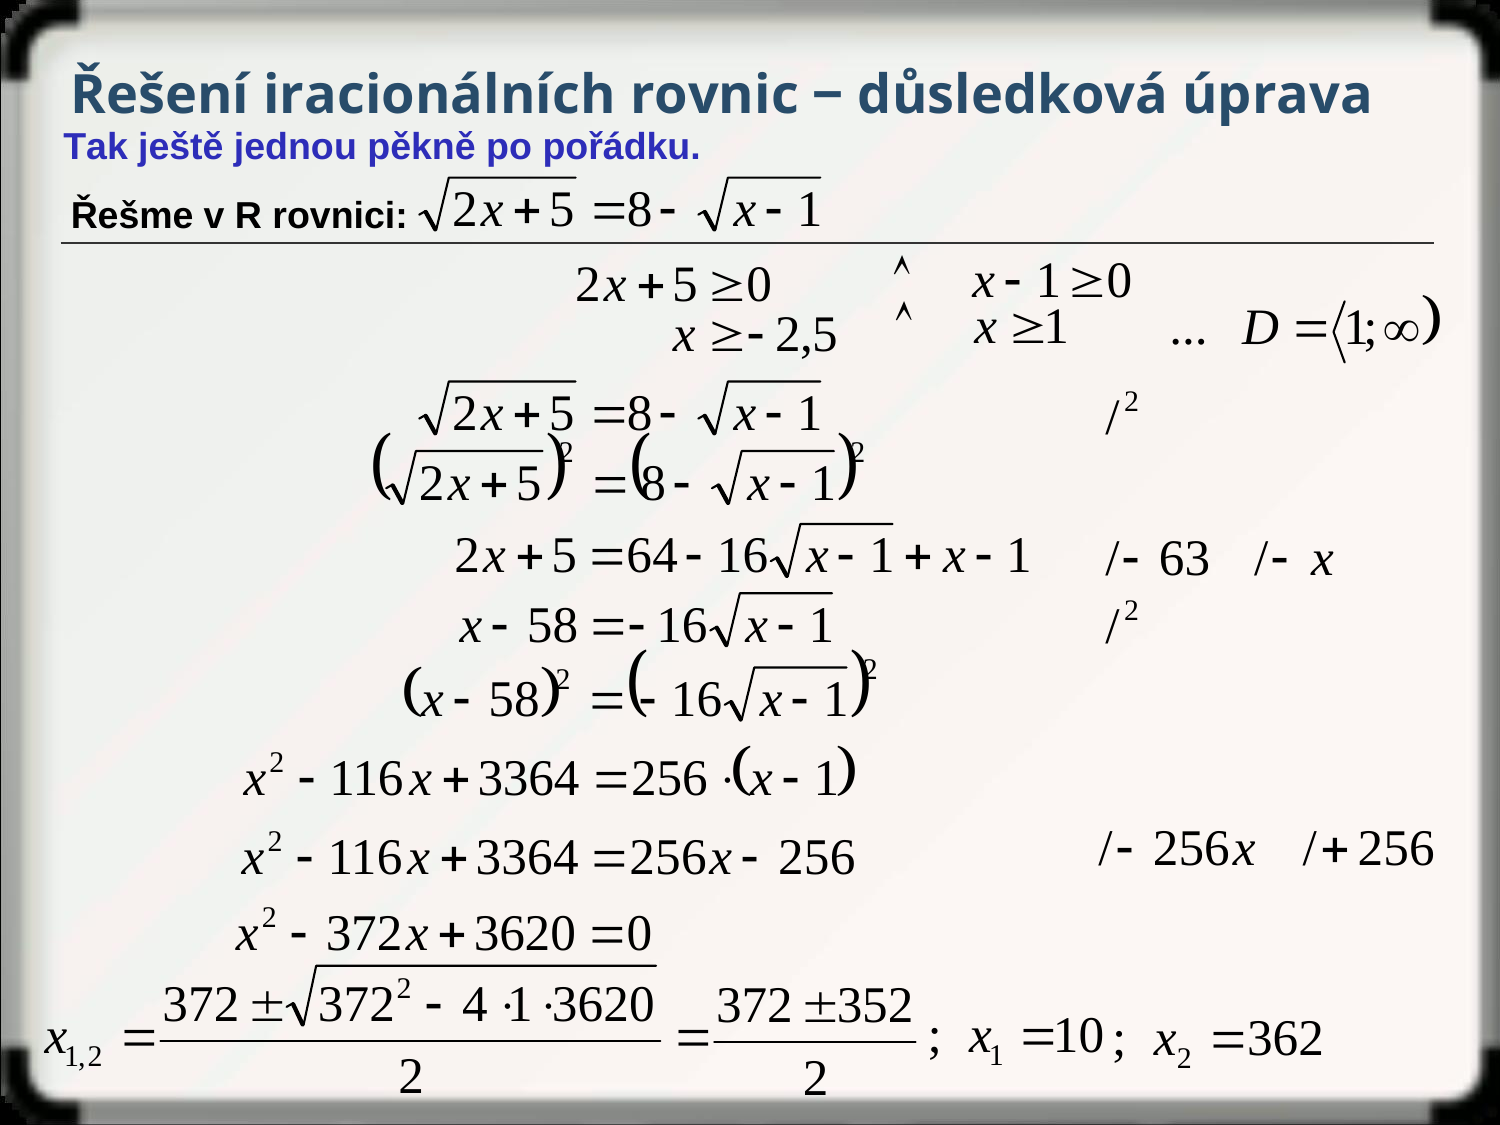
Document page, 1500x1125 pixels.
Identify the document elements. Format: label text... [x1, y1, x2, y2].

chart [34, 894, 1334, 1107]
chart [233, 254, 1036, 817]
chart [1164, 289, 1442, 375]
chart [1089, 818, 1445, 888]
text_box Řešení iracionálních rovnic ‒ důsledková úprava [55, 53, 1430, 97]
text_box Řešme v R rovnici: [55, 166, 1408, 261]
chart [1096, 379, 1149, 448]
picture [0, 0, 1500, 1125]
chart [885, 250, 1142, 365]
text_box Tak ještě jednou pěkně po pořádku. [48, 97, 1437, 192]
chart [231, 818, 864, 888]
chart [1096, 528, 1345, 657]
